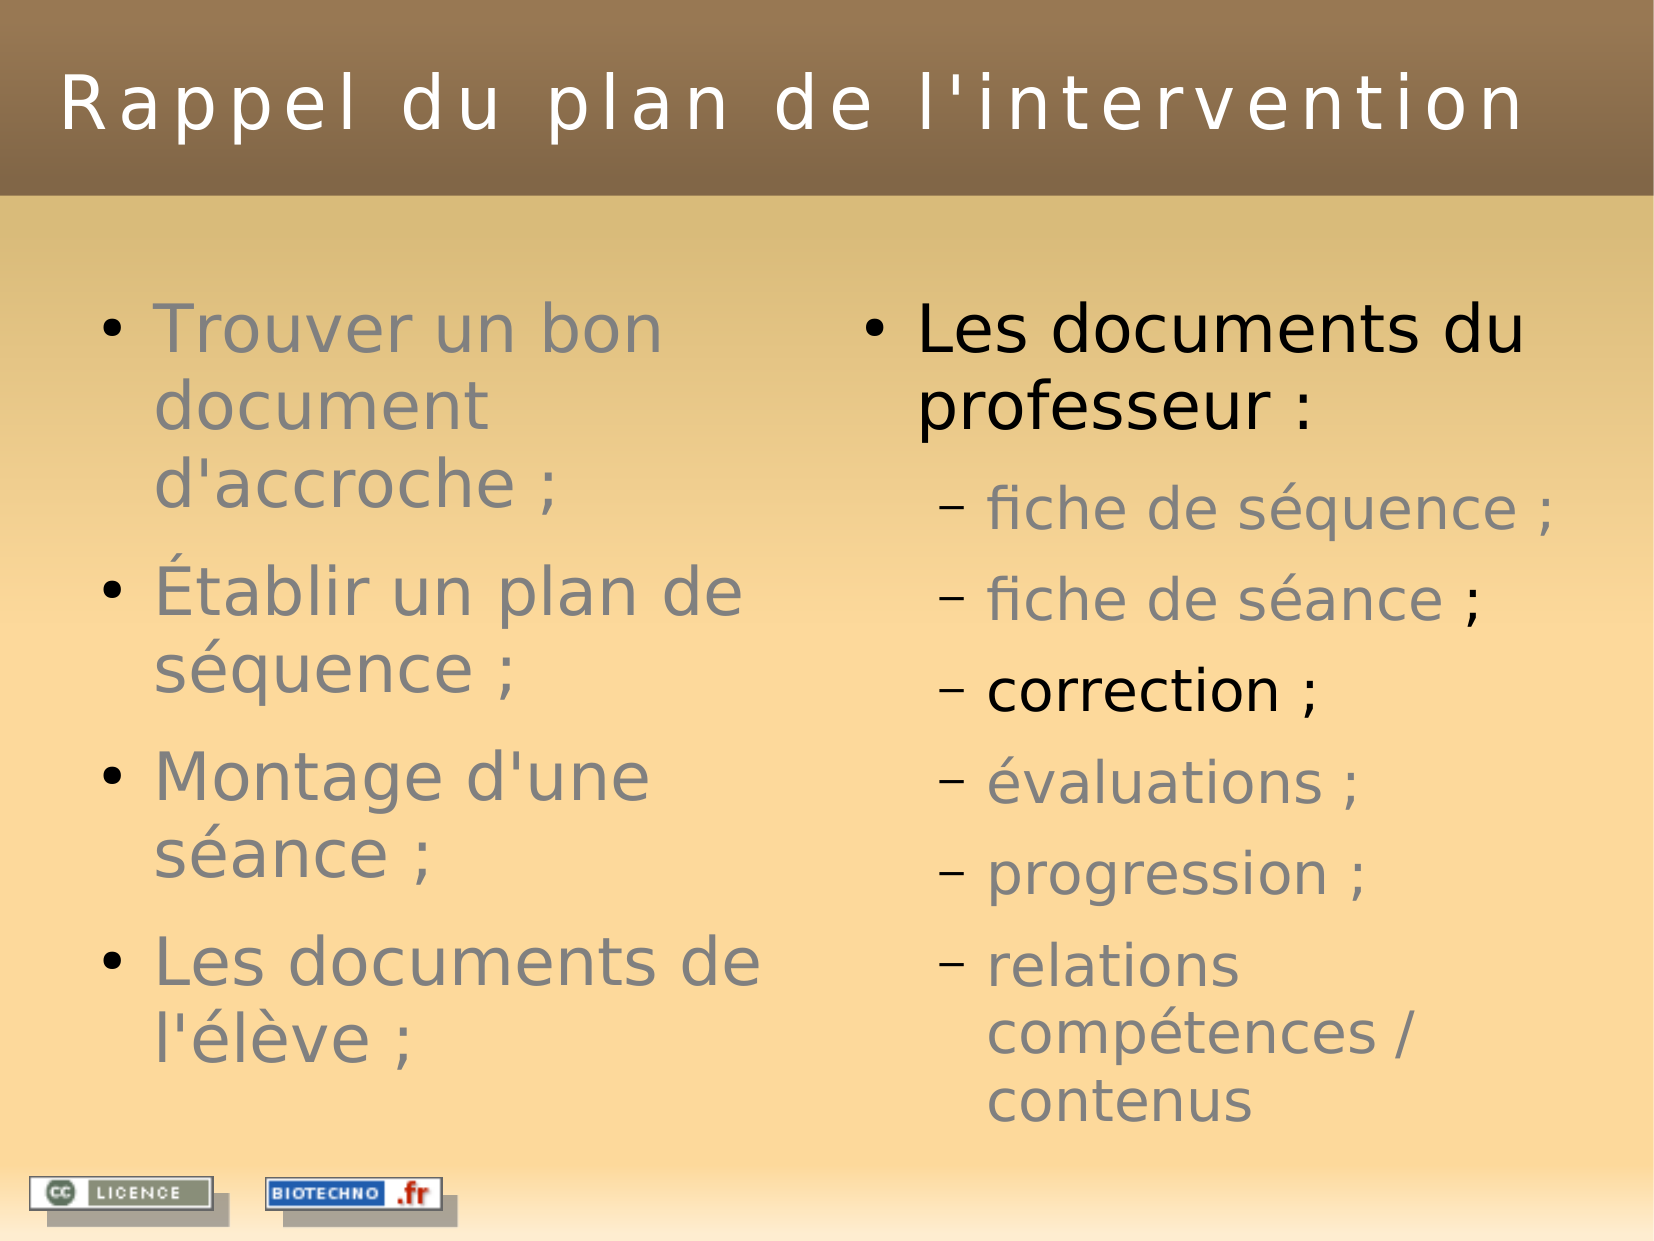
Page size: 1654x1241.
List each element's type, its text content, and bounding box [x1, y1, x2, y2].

picture [0, 0, 1654, 1241]
list Trouver un bon document d'accroche ; Établir un plan de séquence ; Montage d'une séance ; Les documents de l'élève ; [82, 290, 809, 1109]
list Les documents du professeur : fiche de séquence ; fiche de séance ; correction ; évaluations ; progression ; relations compétences / contenus [845, 290, 1572, 1136]
title Rappel du plan de l'intervention [59, 29, 1595, 178]
